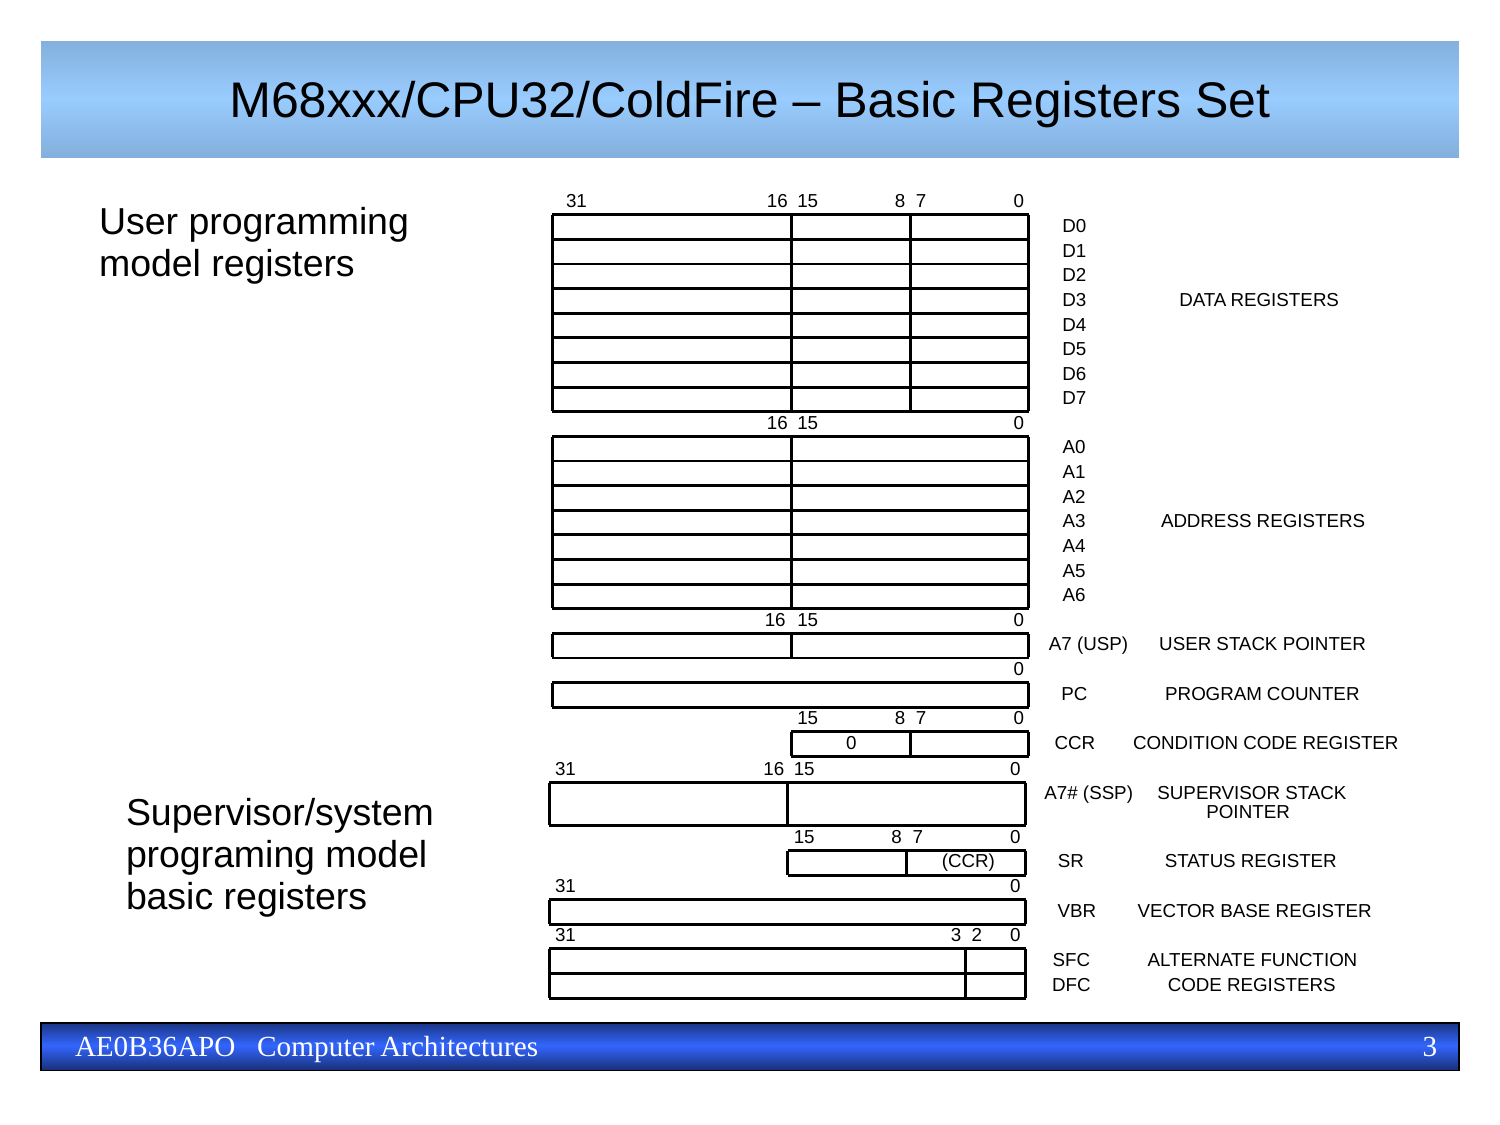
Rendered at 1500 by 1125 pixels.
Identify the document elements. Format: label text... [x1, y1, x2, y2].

title M68xxx/CPU32/ColdFire – Basic Registers Set [41, 41, 1459, 158]
text_box Supervisor/system programing model basic registers [111, 783, 514, 925]
text_box User programming model registers [84, 193, 514, 301]
